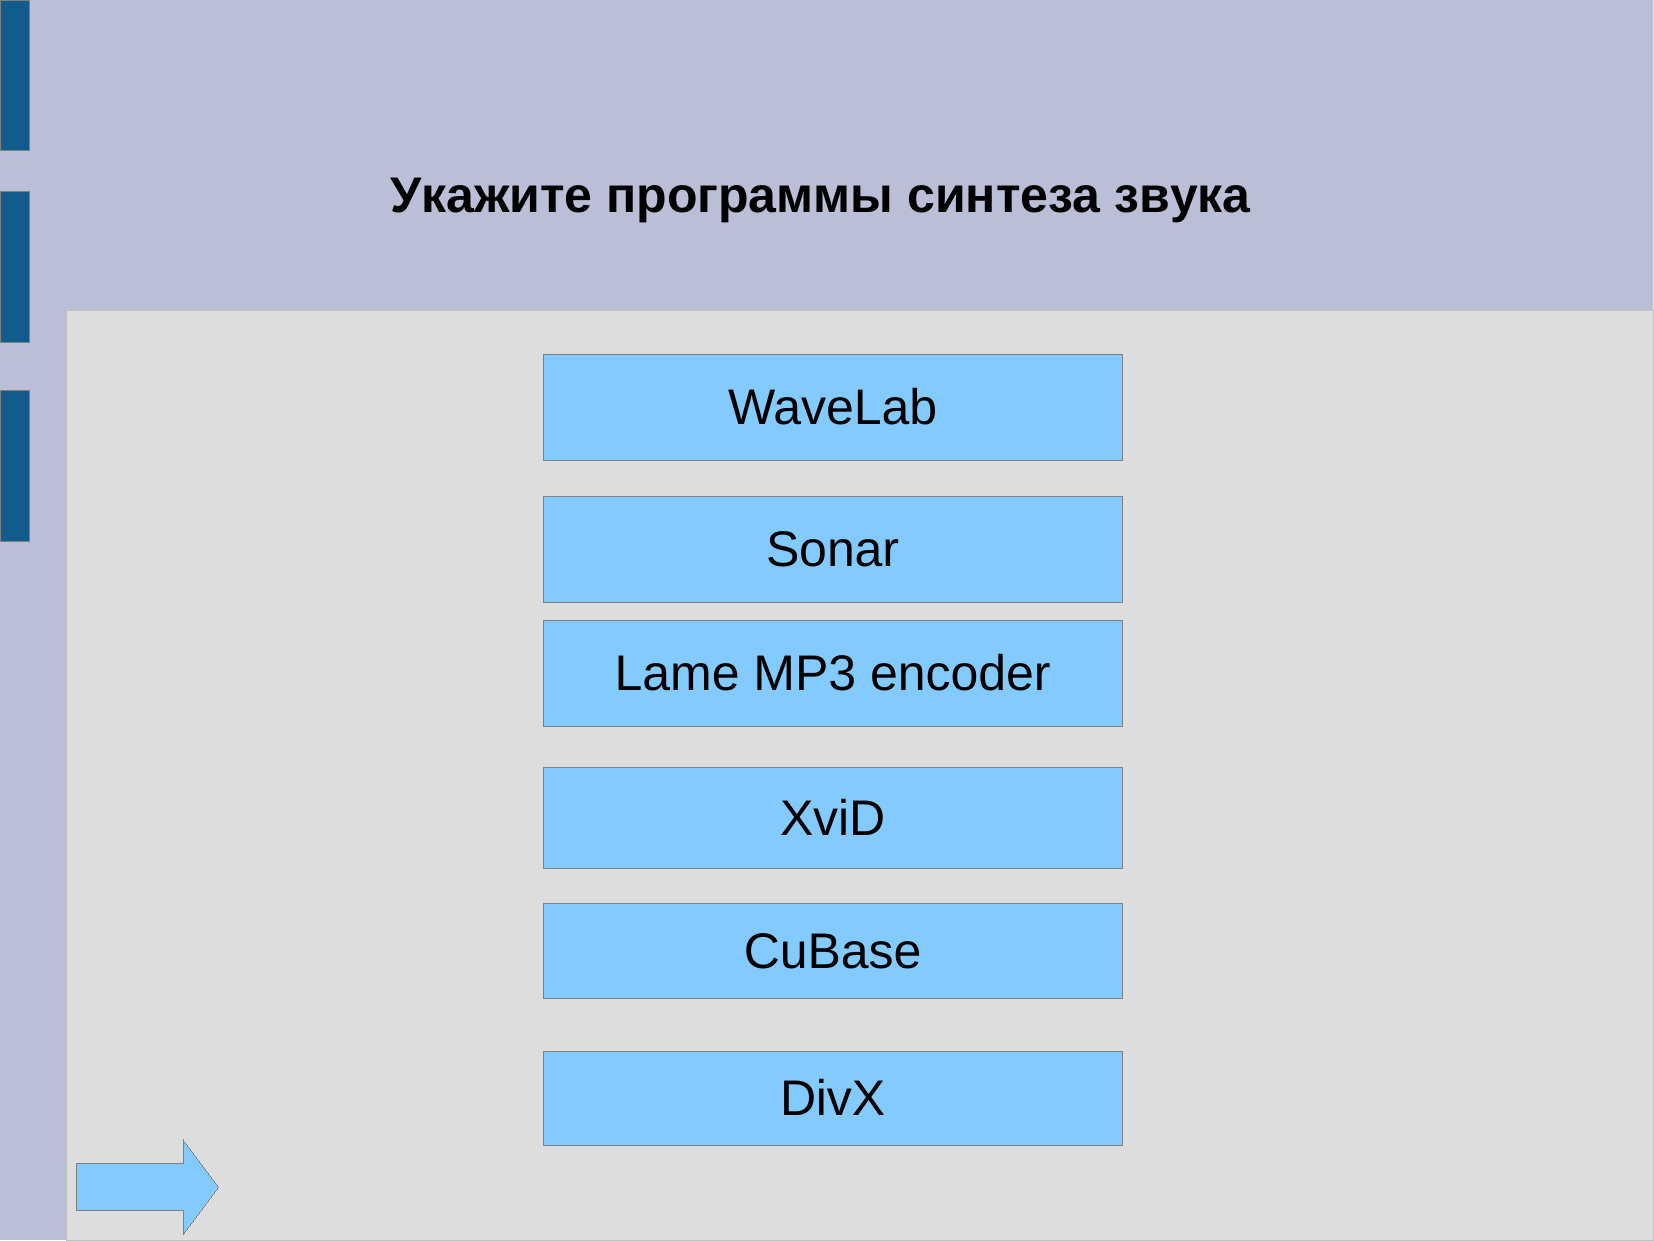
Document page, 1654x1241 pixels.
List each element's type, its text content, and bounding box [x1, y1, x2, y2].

text_box WaveLab [543, 354, 1123, 461]
title Укажите программы синтеза звука [121, 91, 1534, 299]
text_box DivX [543, 1051, 1123, 1146]
text_box Sonar [543, 496, 1123, 603]
text_box CuBase [543, 903, 1123, 999]
text_box Lame MP3 encoder [543, 620, 1123, 727]
text_box XviD [543, 767, 1123, 869]
text_box [76, 1139, 219, 1235]
